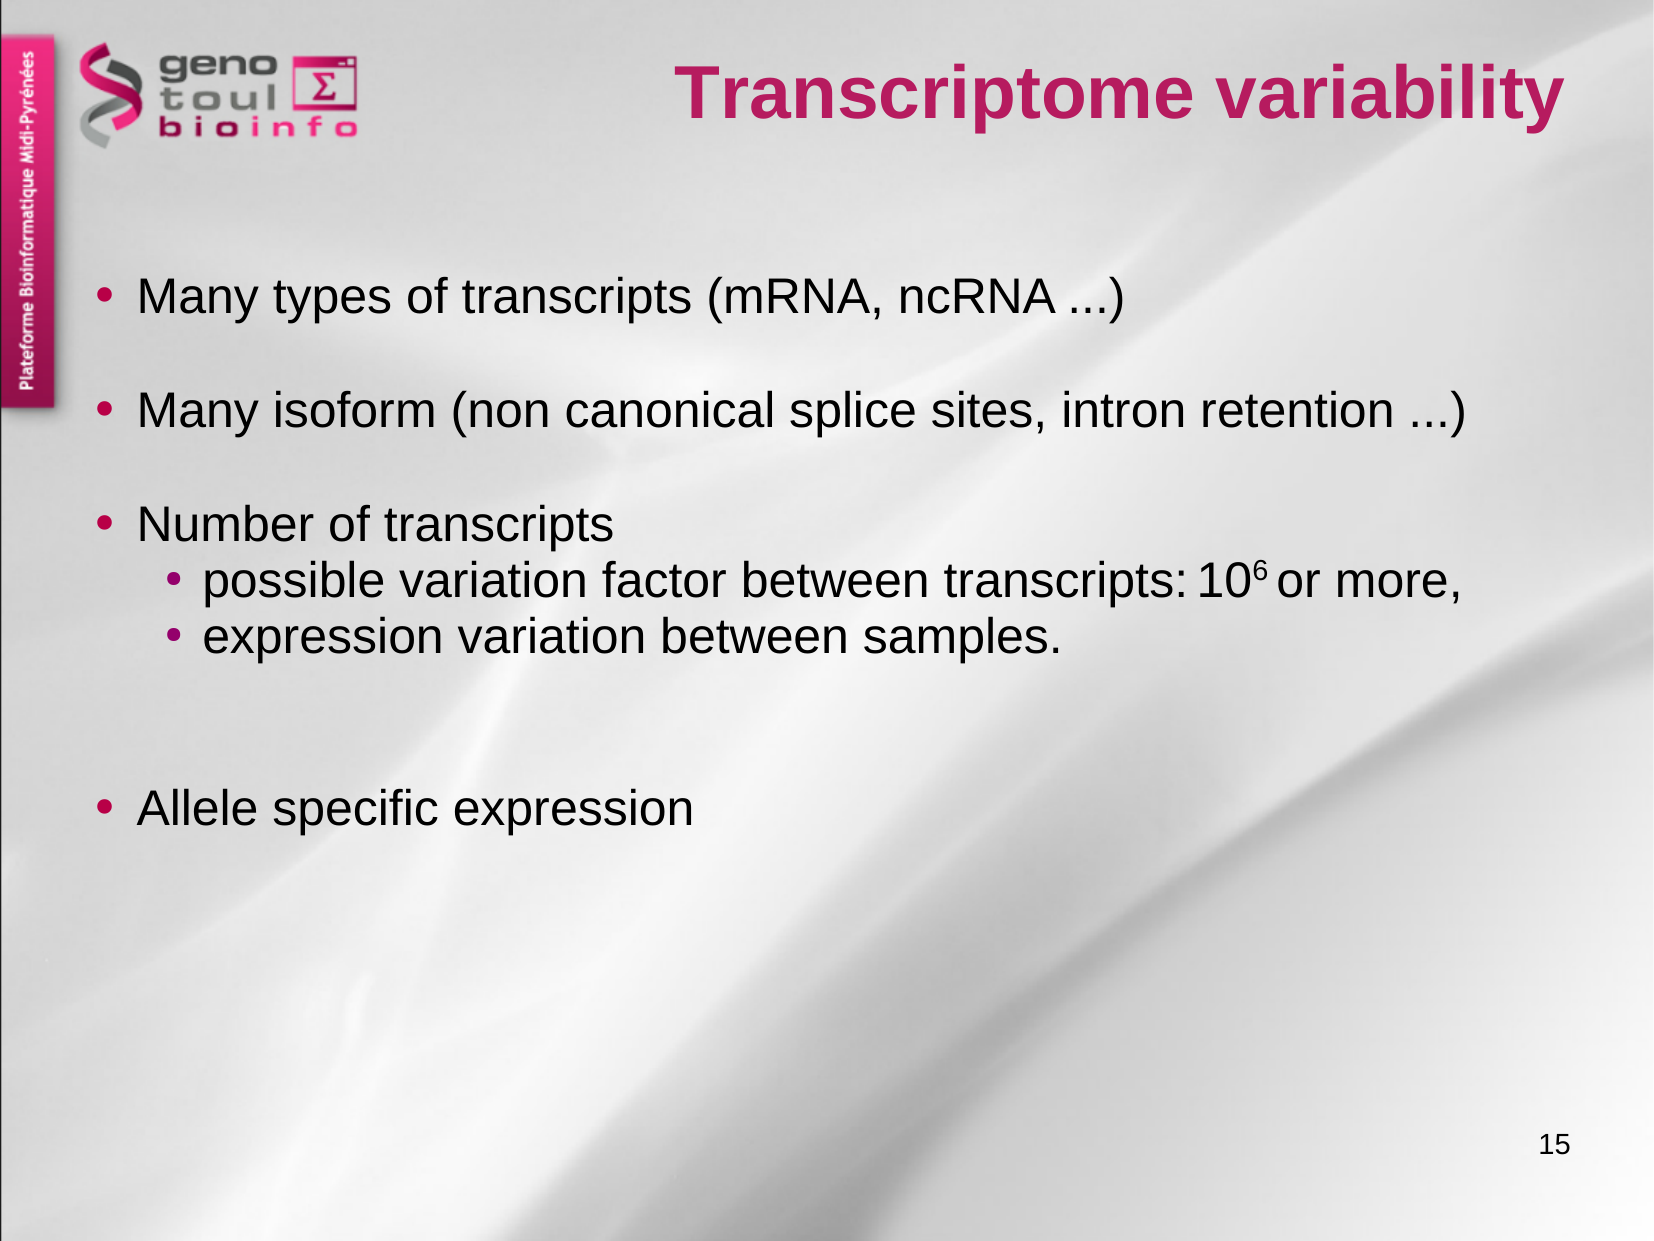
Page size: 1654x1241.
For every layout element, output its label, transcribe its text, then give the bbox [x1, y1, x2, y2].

picture [0, 0, 1654, 1241]
title Transcriptome variability [165, 0, 1654, 193]
text_box Many types of transcripts (mRNA, ncRNA ...) Many isoform (non canonical splice sites, intron retention ...) Number of transcripts possible variation factor between transcripts: 106 or more, expression variation between samples. Allele specific expression [0, 203, 1625, 1241]
